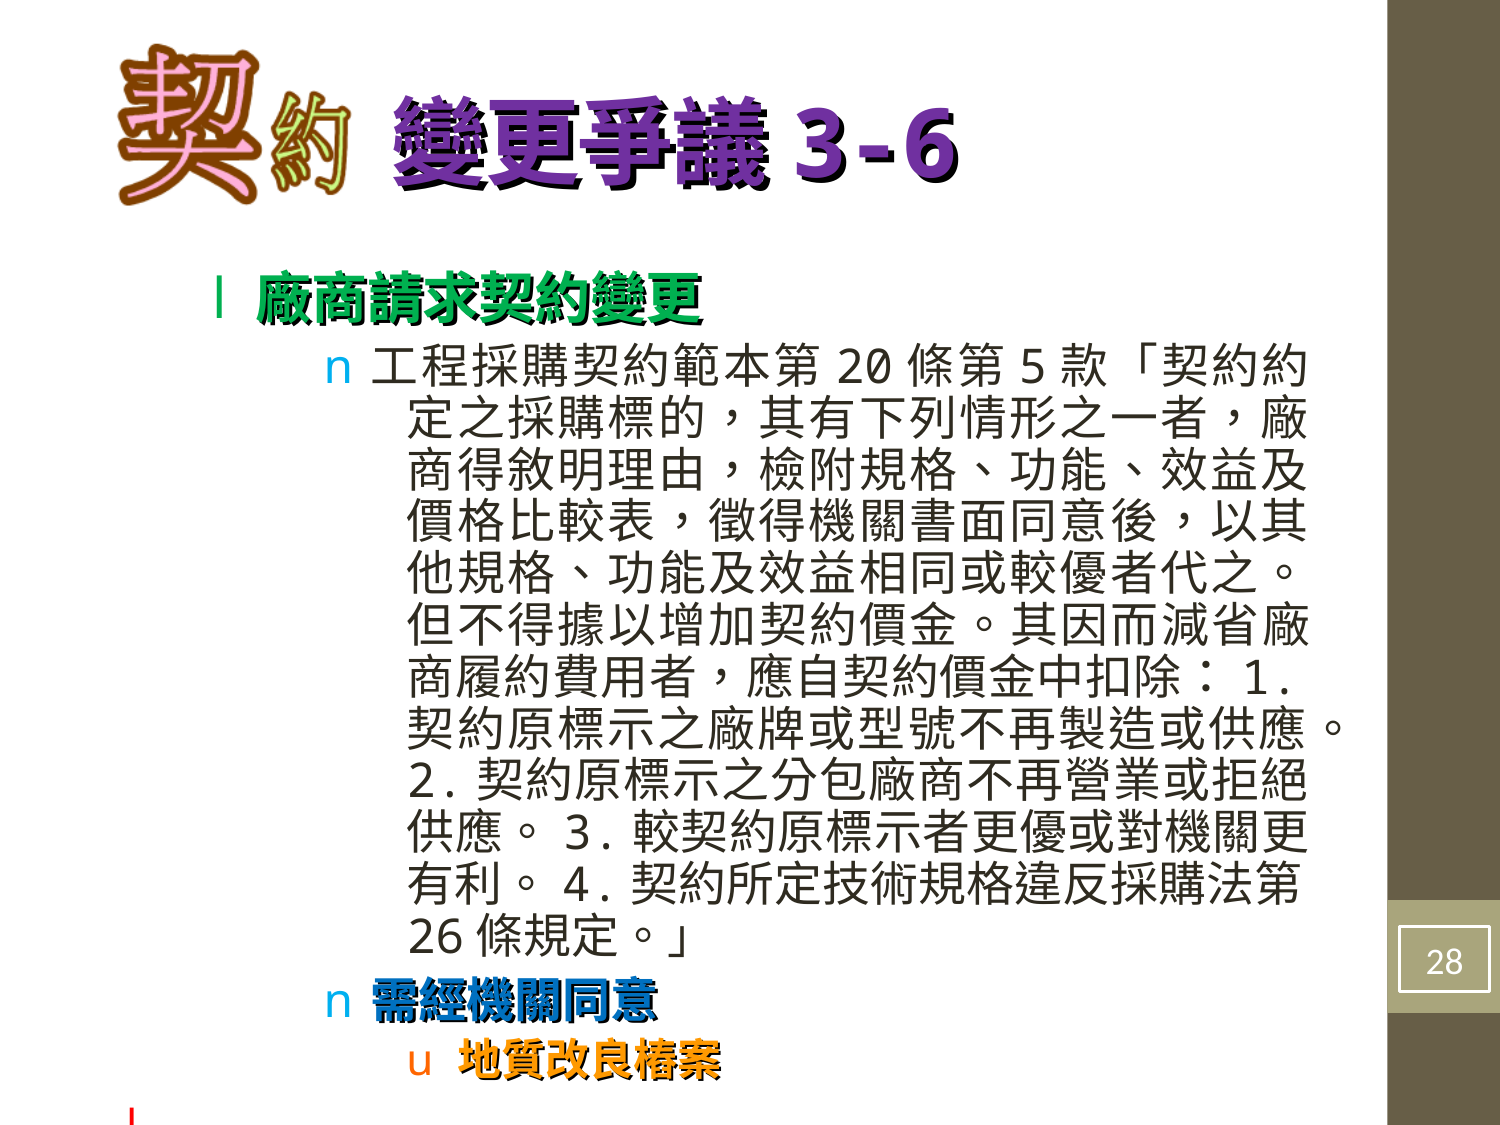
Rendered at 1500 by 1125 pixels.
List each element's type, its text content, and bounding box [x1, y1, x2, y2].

text_box 28 [1399, 926, 1490, 992]
list 廠商請求契約變更 工程採購契約範本第20條第5款「契約約定之採購標的，其有下列情形之一者，廠商得敘明理由，檢附規格、功能、效益及價格比較表，徵得機關書面同意後，以其他規格、功能及效益相同或較優者代之。但不得據以增加契約價金。其因而減省廠商履約費用者，應自契約價金中扣除：1.契約原標示之廠牌或型號不再製造或供應。2.契約原標示之分包廠商不再營業或拒絕供應。3.較契約原標示者更優或對機關更有利。4.契約所定技術規格違反採購法第26條規定。」 需經機關同意 地質改良樁案 [75, 262, 1326, 1095]
title 變更爭議3-6 [75, 45, 1326, 233]
picture [96, 36, 364, 211]
